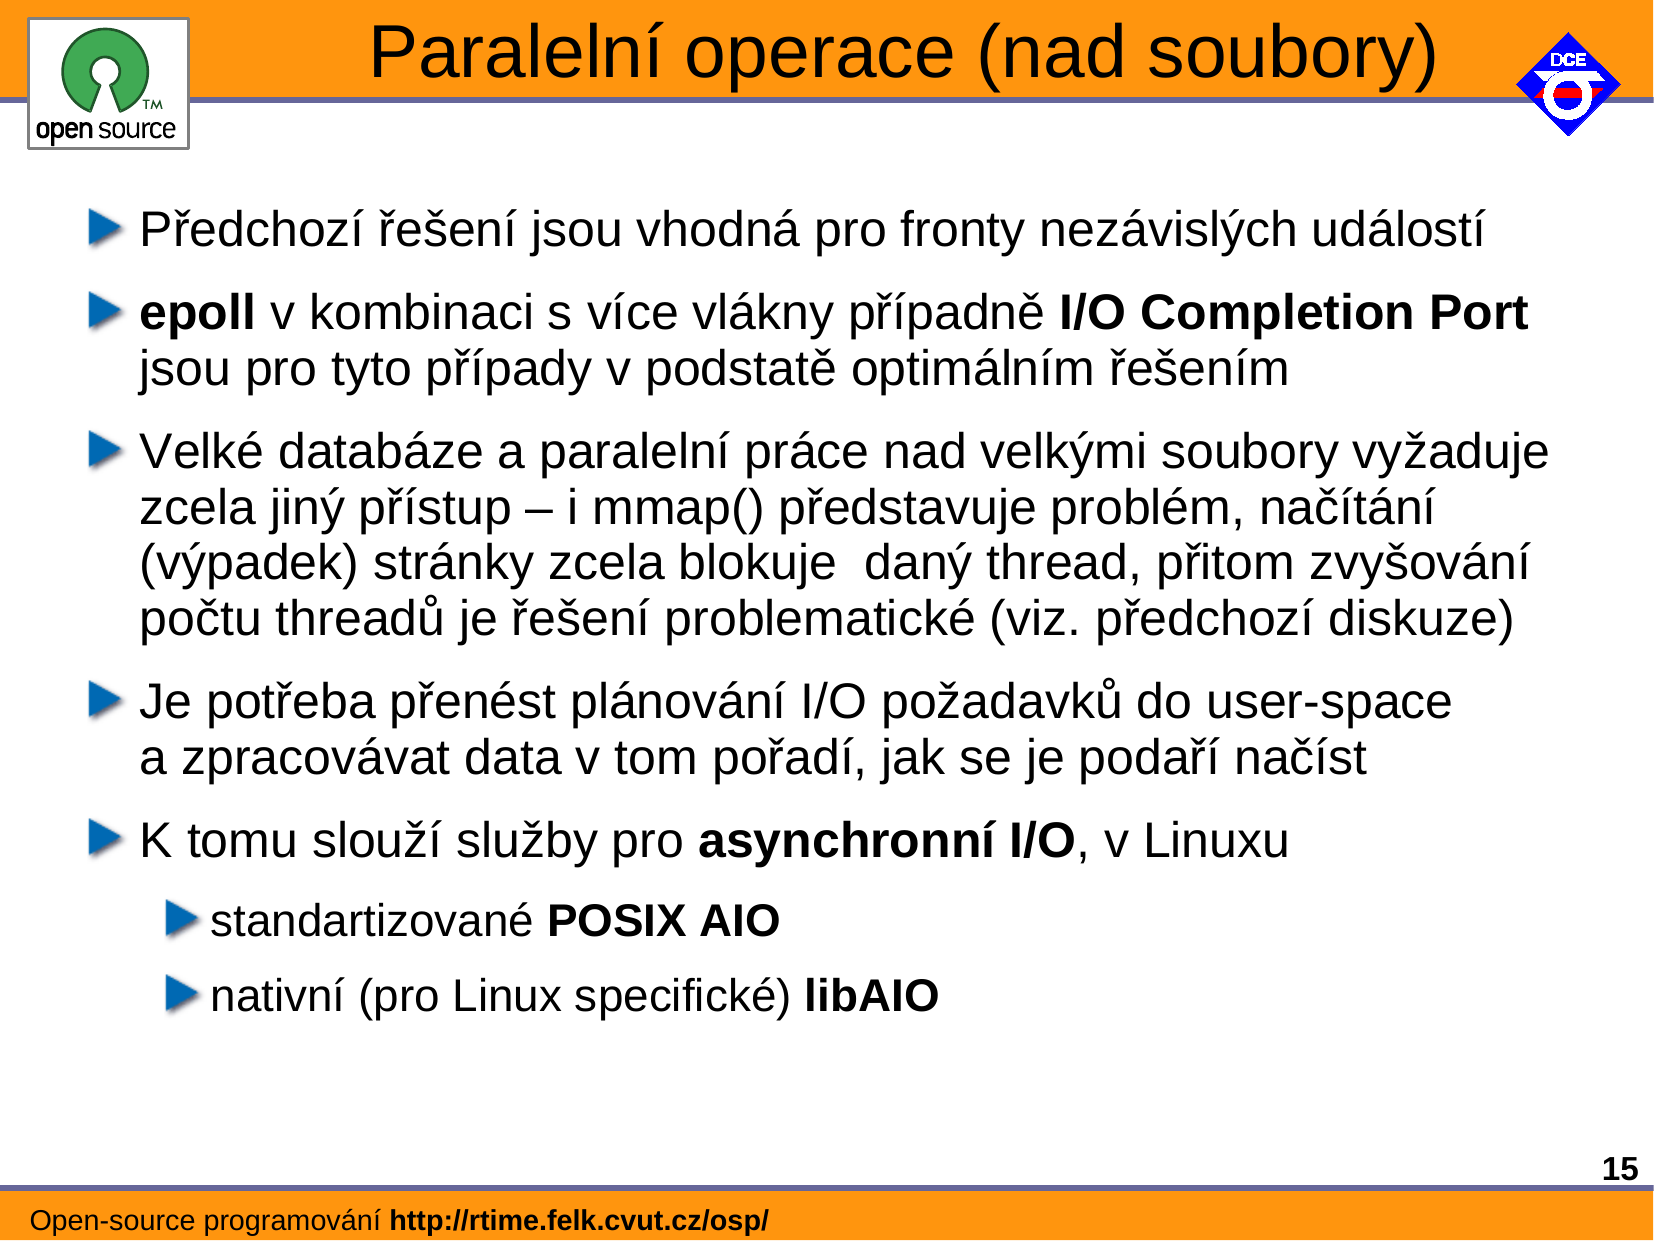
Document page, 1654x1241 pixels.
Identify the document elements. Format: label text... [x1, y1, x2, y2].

title Paralelní operace (nad soubory) [178, 4, 1631, 98]
list Předchozí řešení jsou vhodná pro fronty nezávislých událostí epoll v kombinaci s více vlákny případně I/O Completion Port jsou pro tyto případy v podstatě optimálním řešením Velké databáze a paralelní práce nad velkými soubory vyžaduje zcela jiný přístup – i mmap() představuje problém, načítání (výpadek) stránky zcela blokuje daný thread, přitom zvyšování počtu threadů je řešení problematické (viz. předchozí diskuze) Je potřeba přenést plánování I/O požadavků do user-space a zpracovávat data v tom pořadí, jak se je podaří načíst K tomu slouží služby pro asynchronní I/O, v Linuxu standartizované POSIX AIO nativní (pro Linux specifické) libAIO [68, 201, 1592, 1106]
